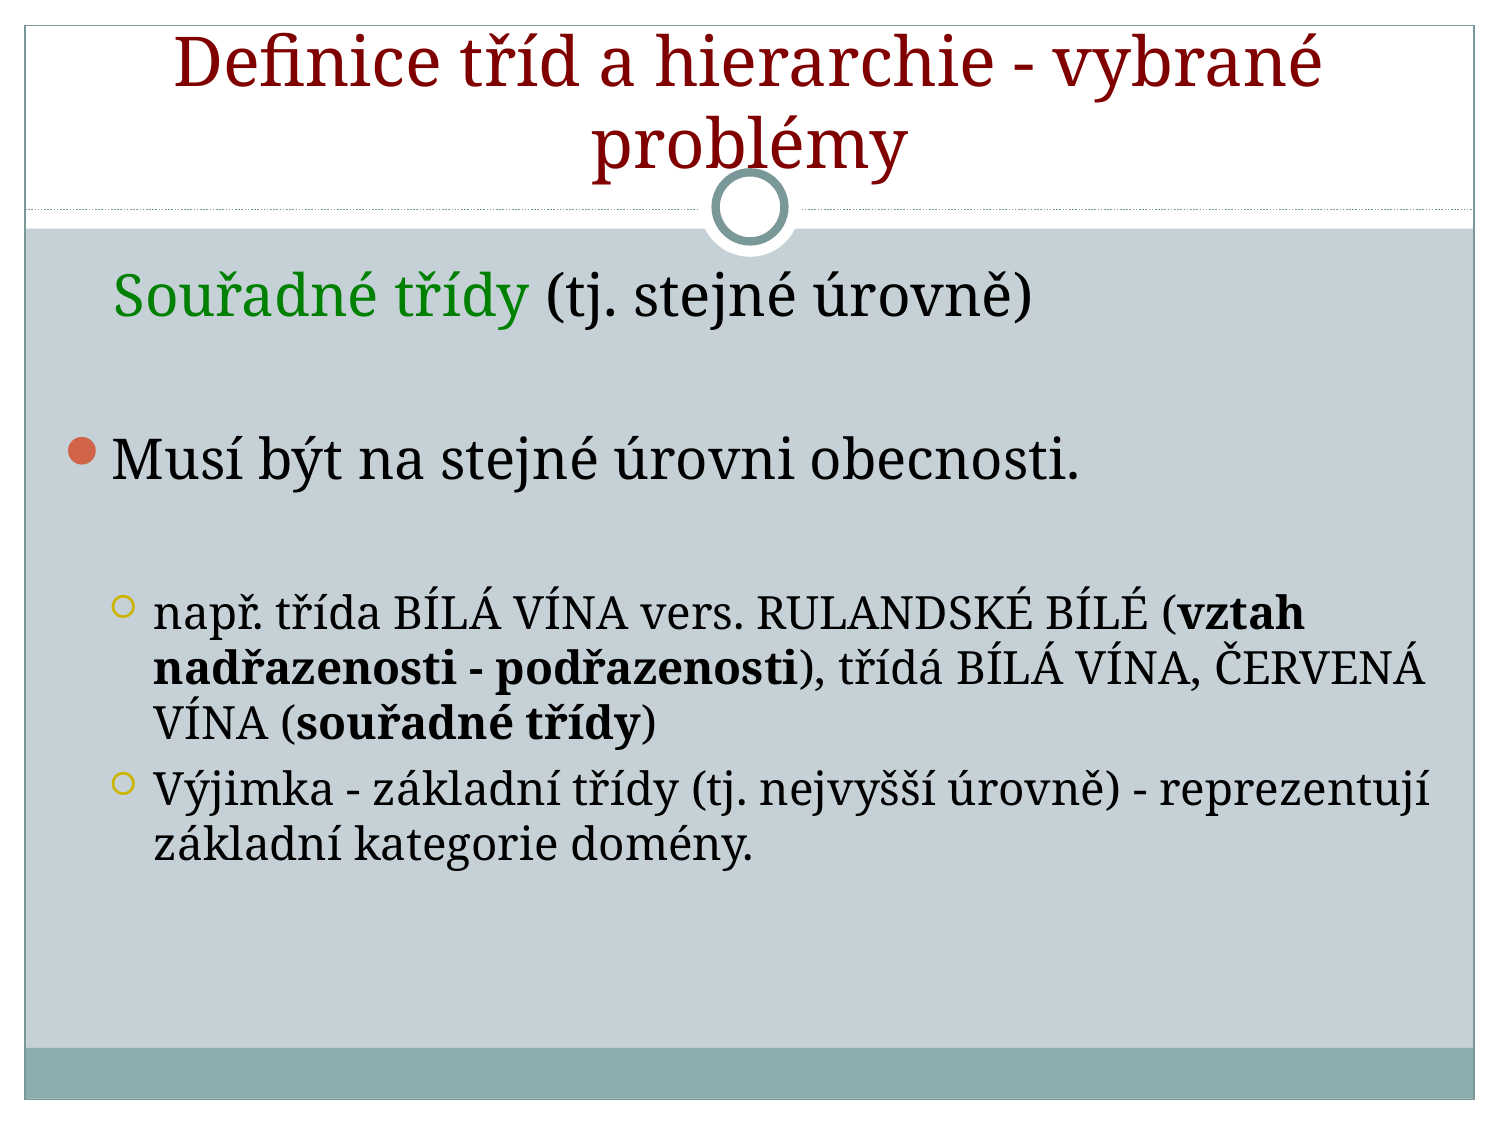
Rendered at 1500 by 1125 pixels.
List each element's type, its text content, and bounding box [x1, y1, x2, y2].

title Definice tříd a hierarchie - vybrané problémy [49, 29, 1450, 170]
list Souřadné třídy (tj. stejné úrovně) Musí být na stejné úrovni obecnosti. např. třída BÍLÁ VÍNA vers. RULANDSKÉ BÍLÉ (vztah nadřazenosti - podřazenosti), třídá BÍLÁ VÍNA, ČERVENÁ VÍNA (souřadné třídy) Výjimka - základní třídy (tj. nejvyšší úrovně) - reprezentují základní kategorie domény. [49, 249, 1450, 1006]
